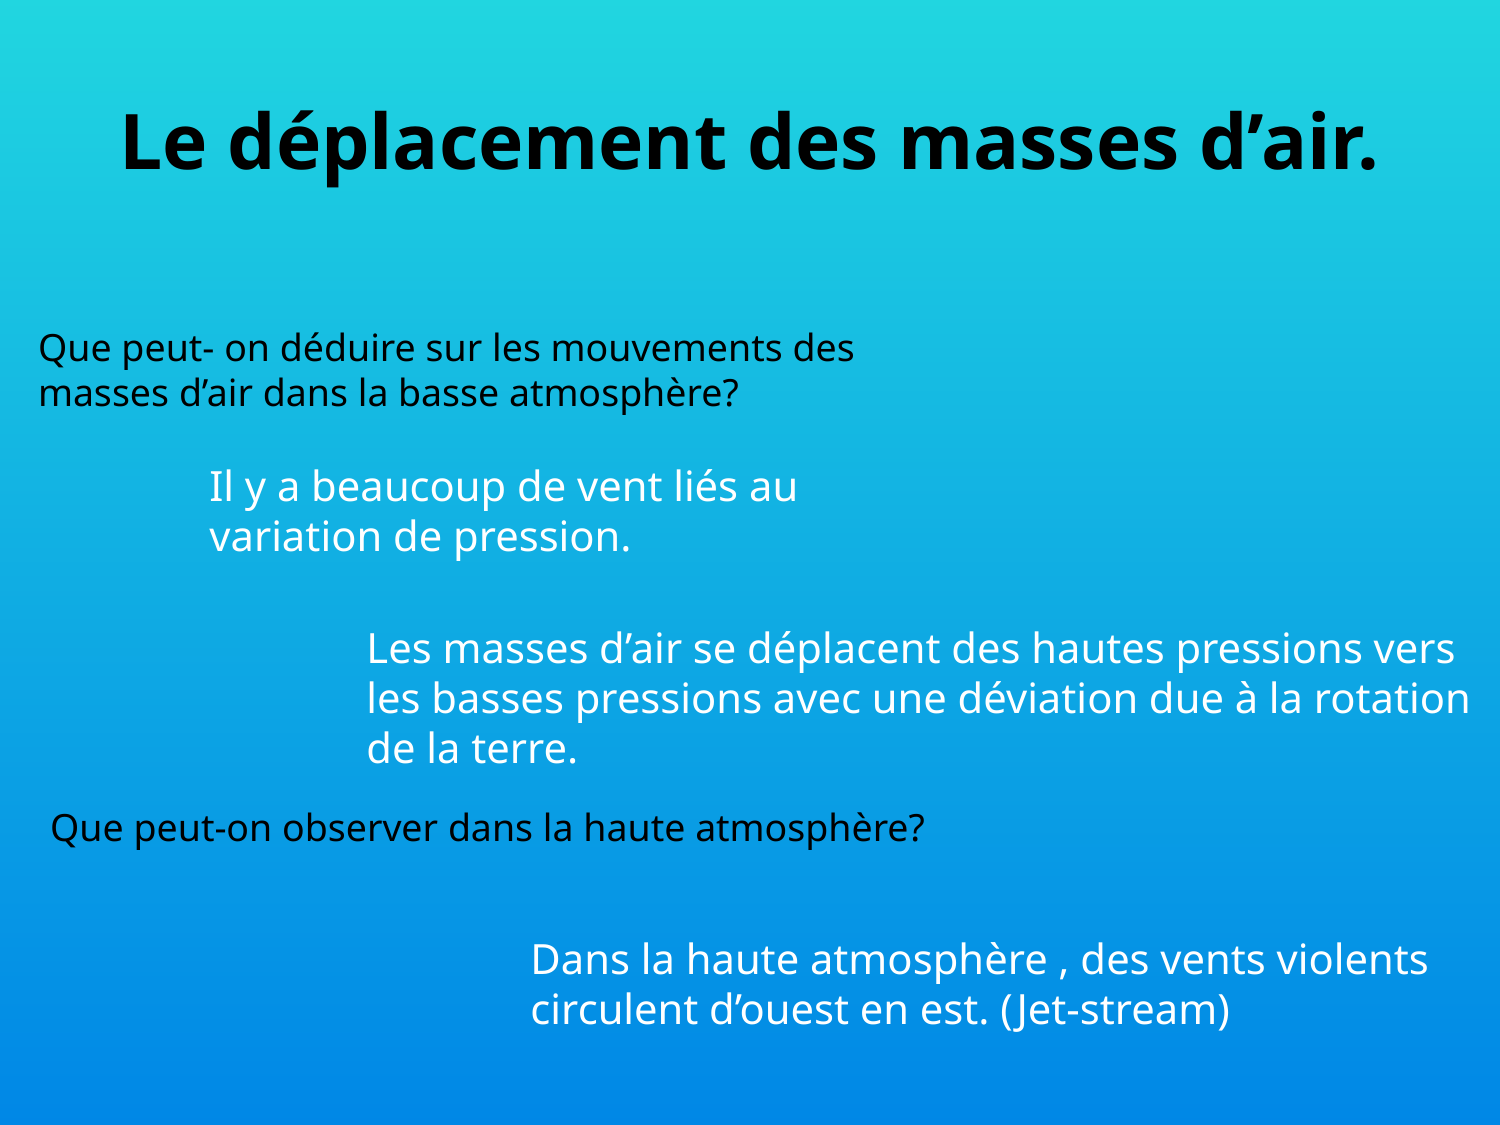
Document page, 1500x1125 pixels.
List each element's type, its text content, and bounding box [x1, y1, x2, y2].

text_box Dans la haute atmosphère , des vents violents circulent d’ouest en est. (Jet-stream) [515, 925, 1465, 1041]
text_box Que peut- on déduire sur les mouvements des masses d’air dans la basse atmosphère? [23, 316, 950, 422]
text_box Il y a beaucoup de vent liés au variation de pression. [194, 452, 910, 567]
text_box Les masses d’air se déplacent des hautes pressions vers les basses pressions avec une déviation due à la rotation de la terre. [351, 614, 1500, 780]
text_box Que peut-on observer dans la haute atmosphère? [35, 796, 1044, 857]
title Le déplacement des masses d’air. [75, 45, 1425, 233]
